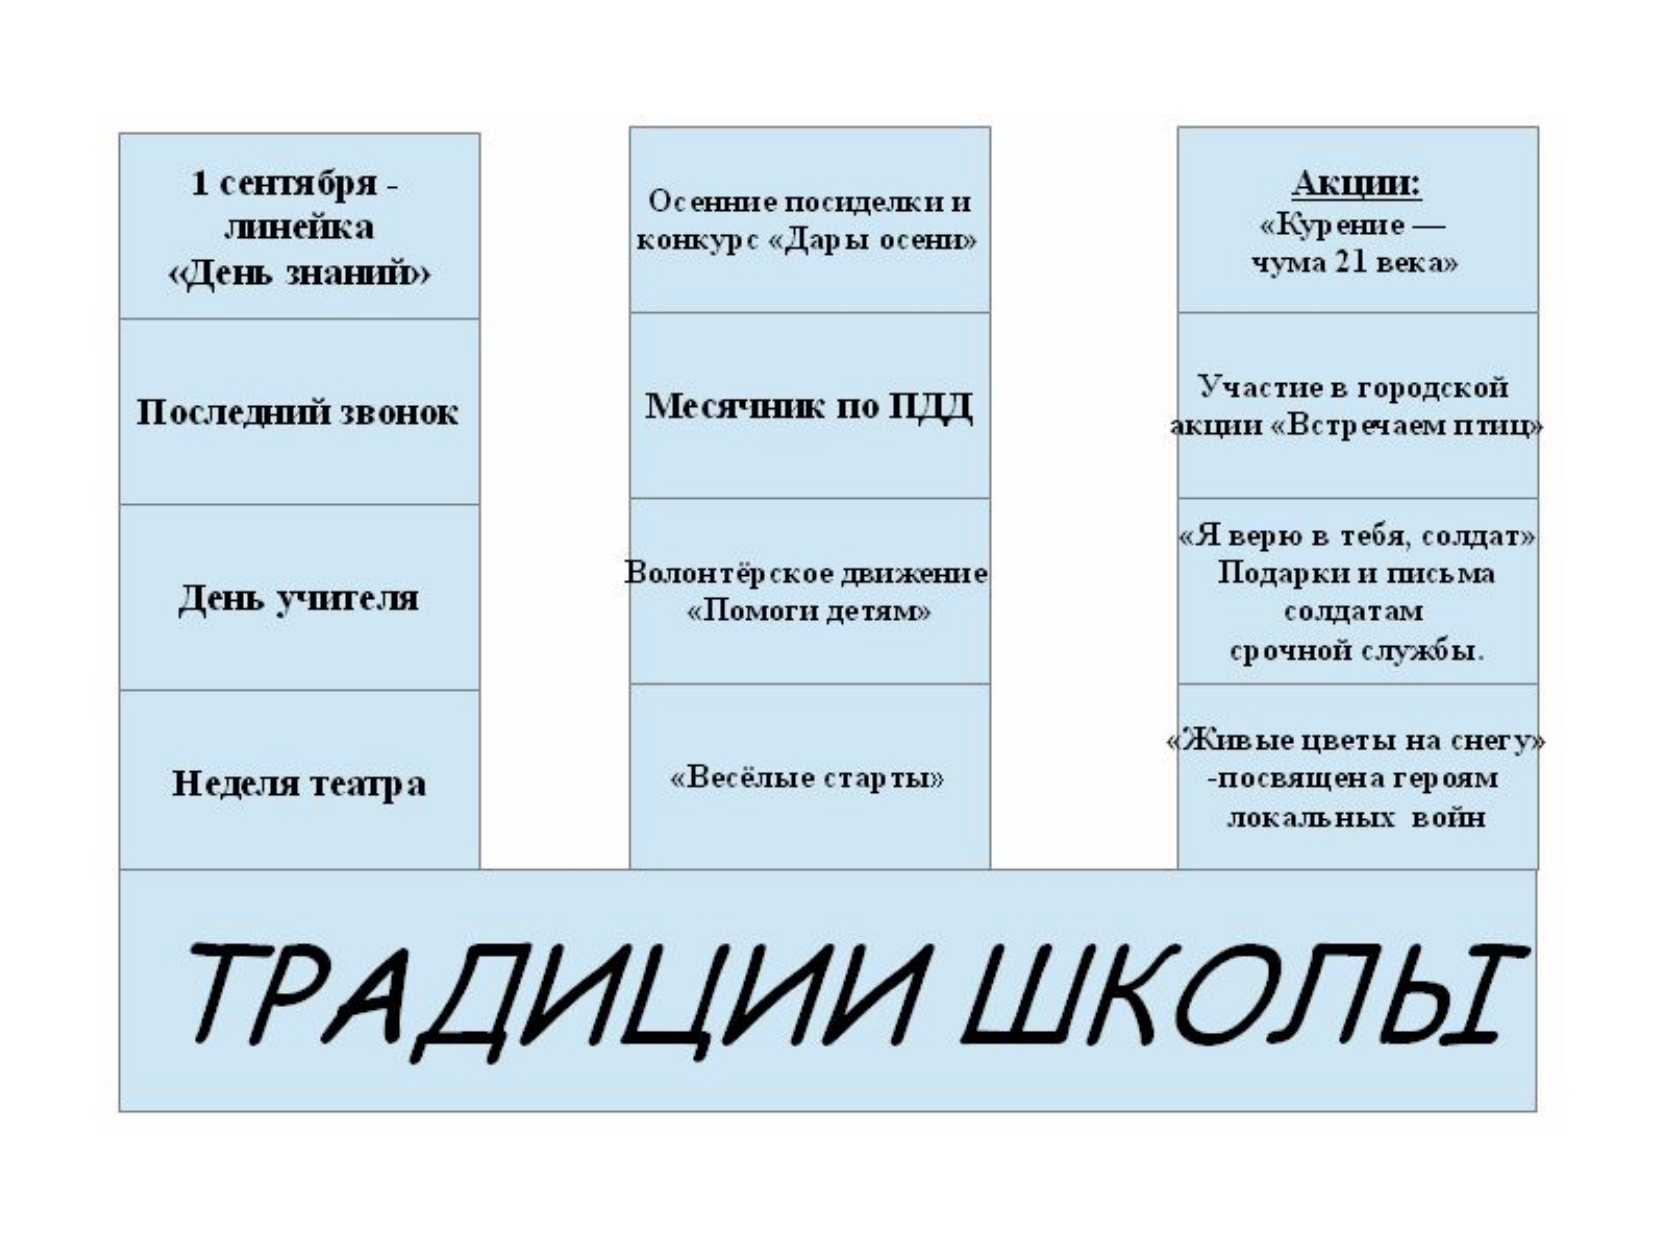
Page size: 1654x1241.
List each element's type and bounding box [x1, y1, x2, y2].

picture [96, 114, 1565, 1132]
